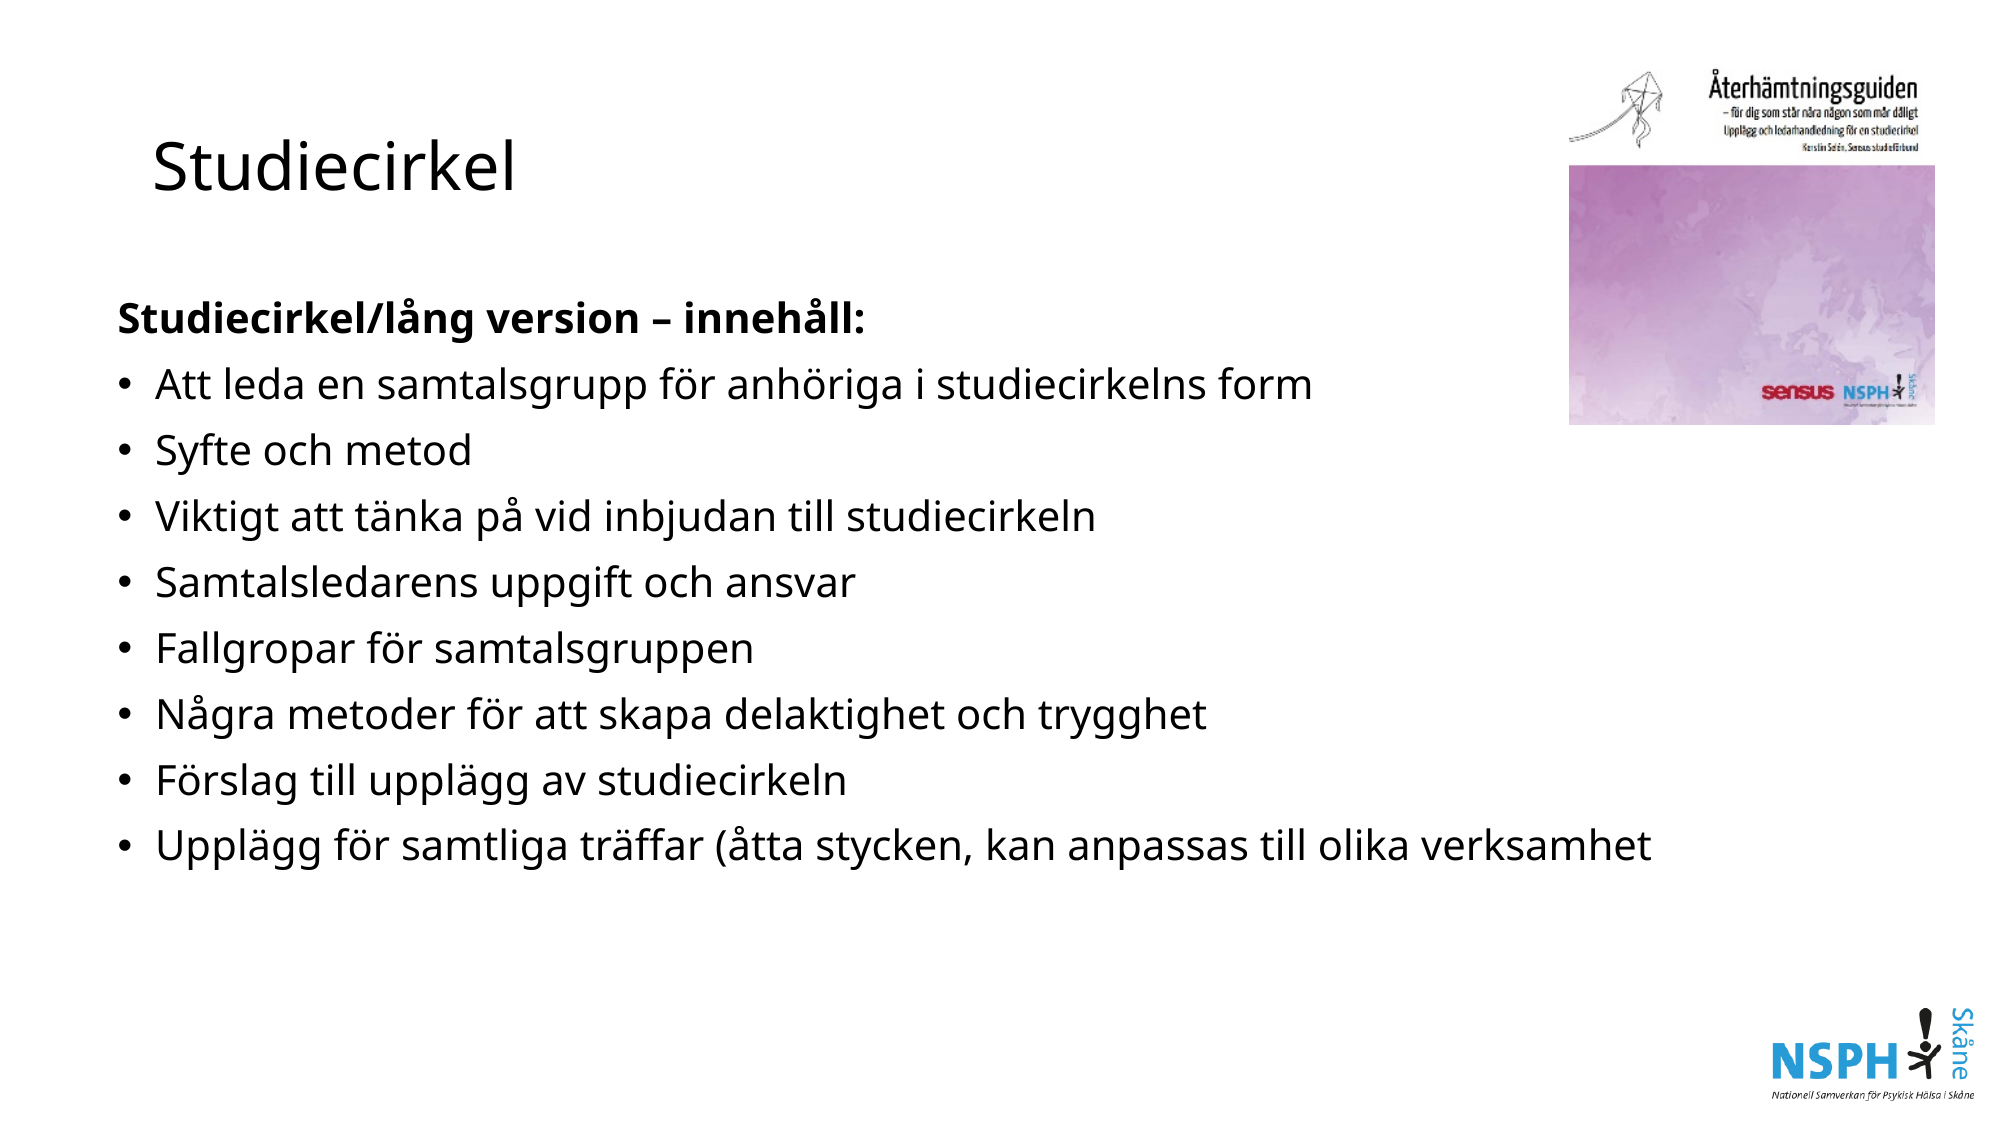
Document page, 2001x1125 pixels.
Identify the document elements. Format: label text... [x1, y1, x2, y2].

title Studiecirkel [137, 59, 1569, 278]
picture [1569, 59, 1935, 425]
list Studiecirkel/lång version – innehåll: Att leda en samtalsgrupp för anhöriga i studiecirkelns form Syfte och metod Viktigt att tänka på vid inbjudan till studiecirkeln Samtalsledarens uppgift och ansvar Fallgropar för samtalsgruppen Några metoder för att skapa delaktighet och trygghet Förslag till upplägg av studiecirkeln Upplägg för samtliga träffar (åtta stycken, kan anpassas till olika verksamhet [102, 290, 1782, 979]
picture [1772, 1008, 1974, 1101]
